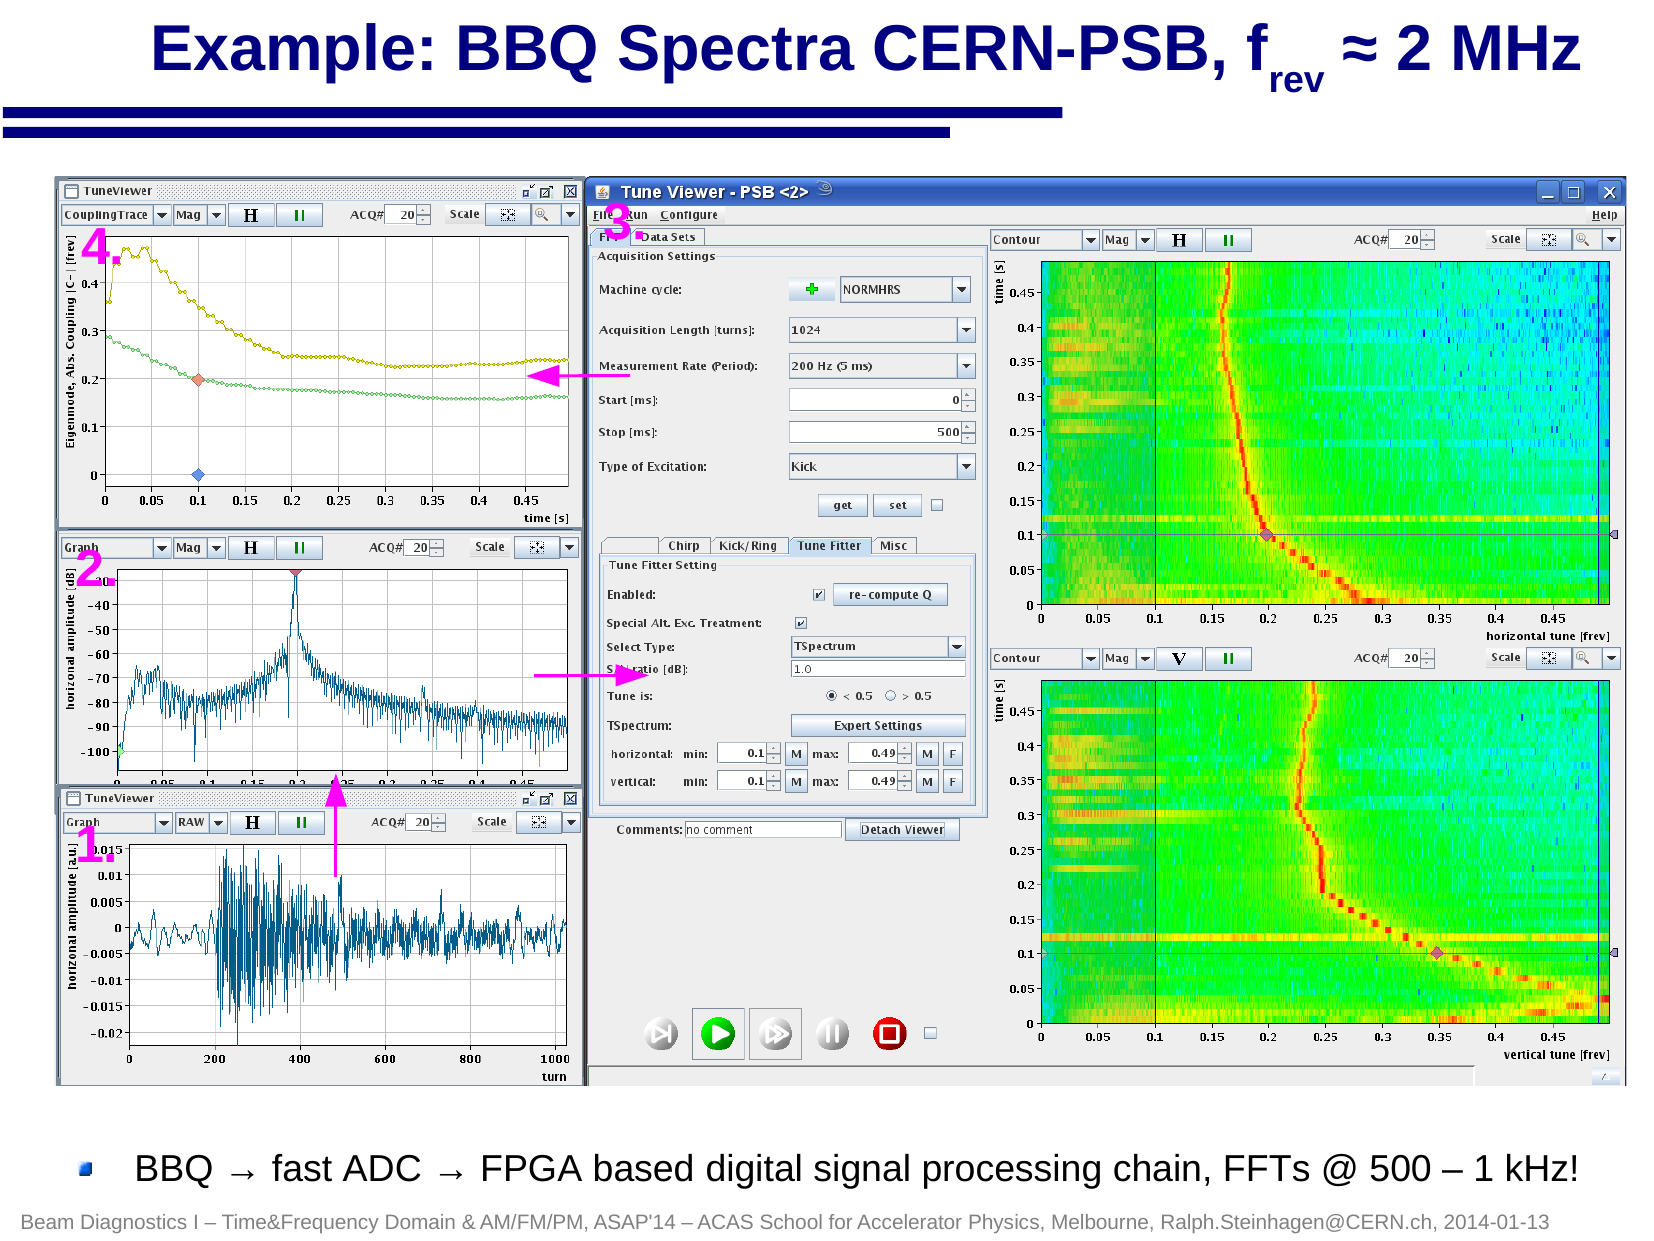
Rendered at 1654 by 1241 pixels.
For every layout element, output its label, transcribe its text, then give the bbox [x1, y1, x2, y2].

list BBQ → fast ADC → FPGA based digital signal processing chain, FFTs @ 500 – 1 kHz! [78, 1146, 1583, 1203]
picture [54, 176, 1627, 1086]
text_box 1. [60, 808, 135, 882]
text_box 4. [66, 210, 141, 285]
title Example: BBQ Spectra CERN-PSB, frev ≈ 2 MHz [150, 7, 1622, 106]
text_box 3. [588, 185, 663, 259]
text_box 2. [60, 532, 135, 607]
